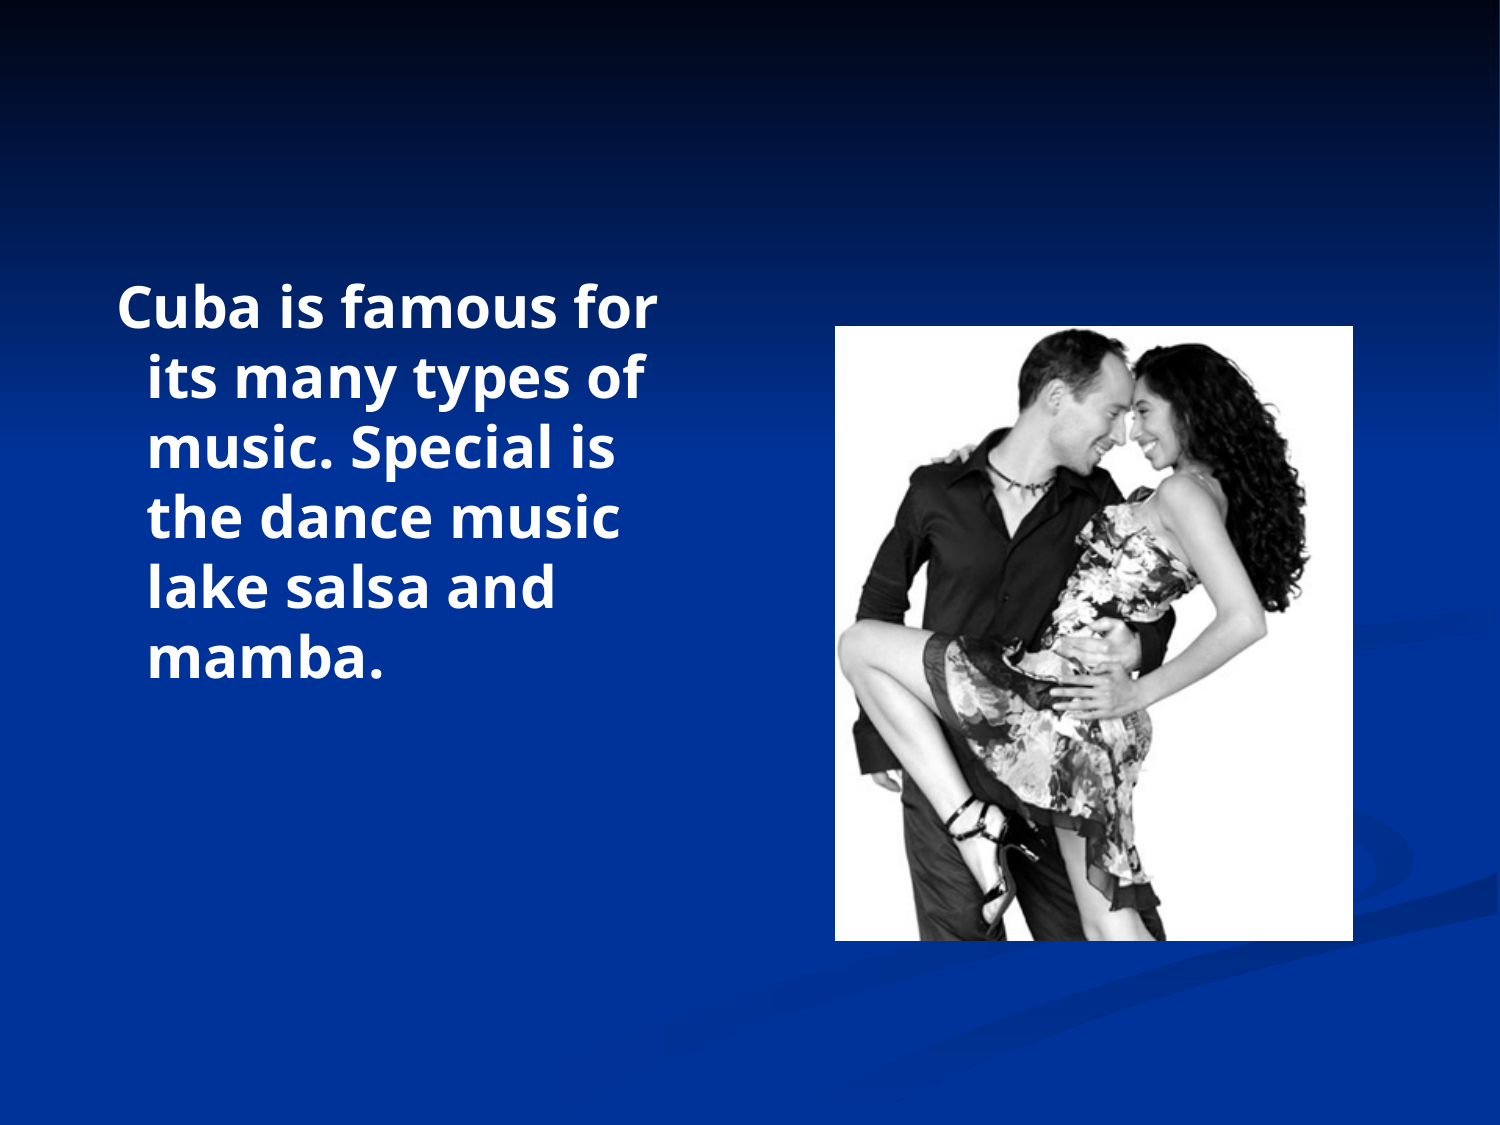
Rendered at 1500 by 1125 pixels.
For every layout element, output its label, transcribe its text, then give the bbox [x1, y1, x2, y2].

list Cuba is famous for its many types of music. Special is the dance music lake salsa and mamba. [75, 262, 738, 1005]
picture [835, 326, 1353, 941]
